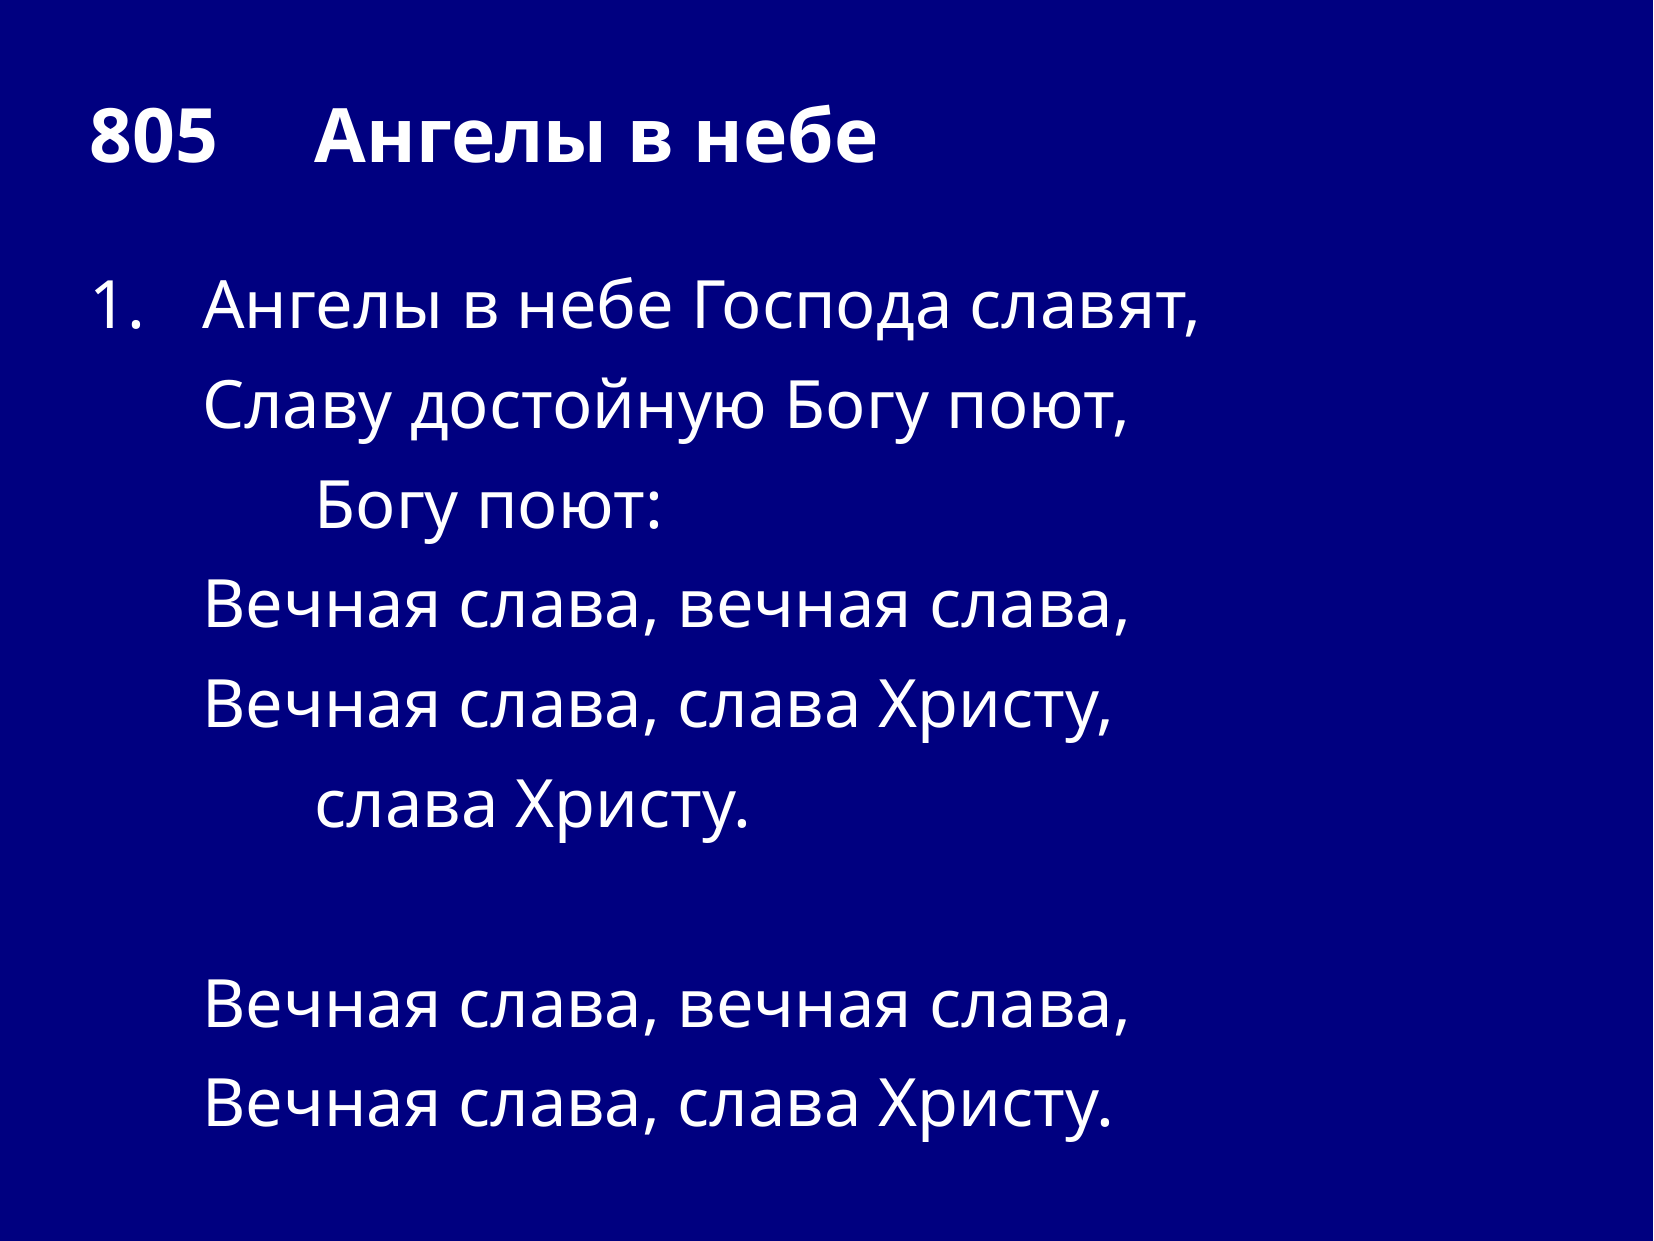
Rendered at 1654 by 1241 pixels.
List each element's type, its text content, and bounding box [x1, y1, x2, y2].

text_box 1. Ангелы в небе Господа славят, Славу достойную Богу поют, Богу поют: Вечная слава, вечная слава, Вечная слава, слава Христу, слава Христу. Вечная слава, вечная слава, Вечная слава, слава Христу. [75, 188, 1576, 1163]
text_box 805 Ангелы в небе [75, 75, 1576, 188]
